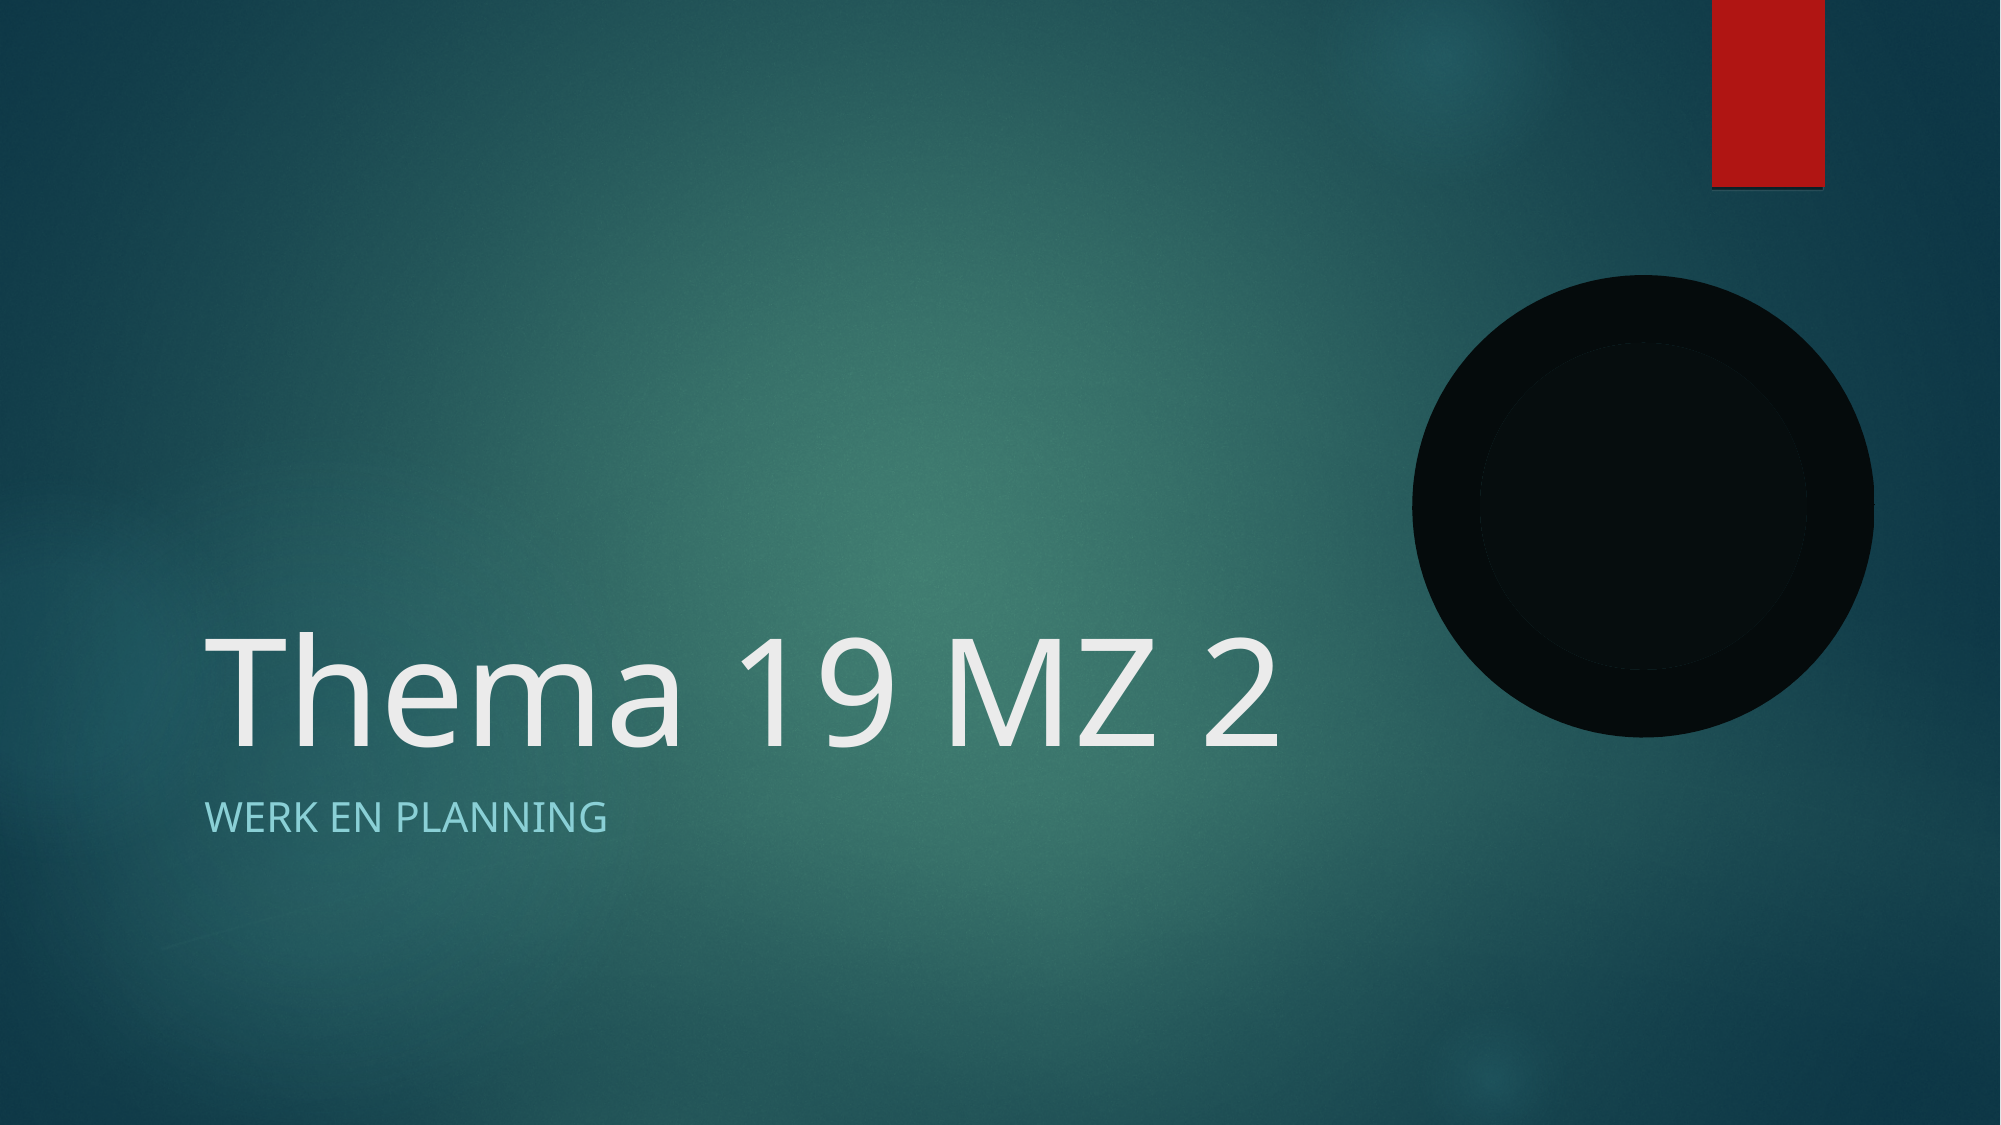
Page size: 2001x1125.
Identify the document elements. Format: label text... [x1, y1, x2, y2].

title Thema 19 MZ 2 [189, 237, 1638, 783]
subtitle Werk en planning [189, 783, 1638, 926]
